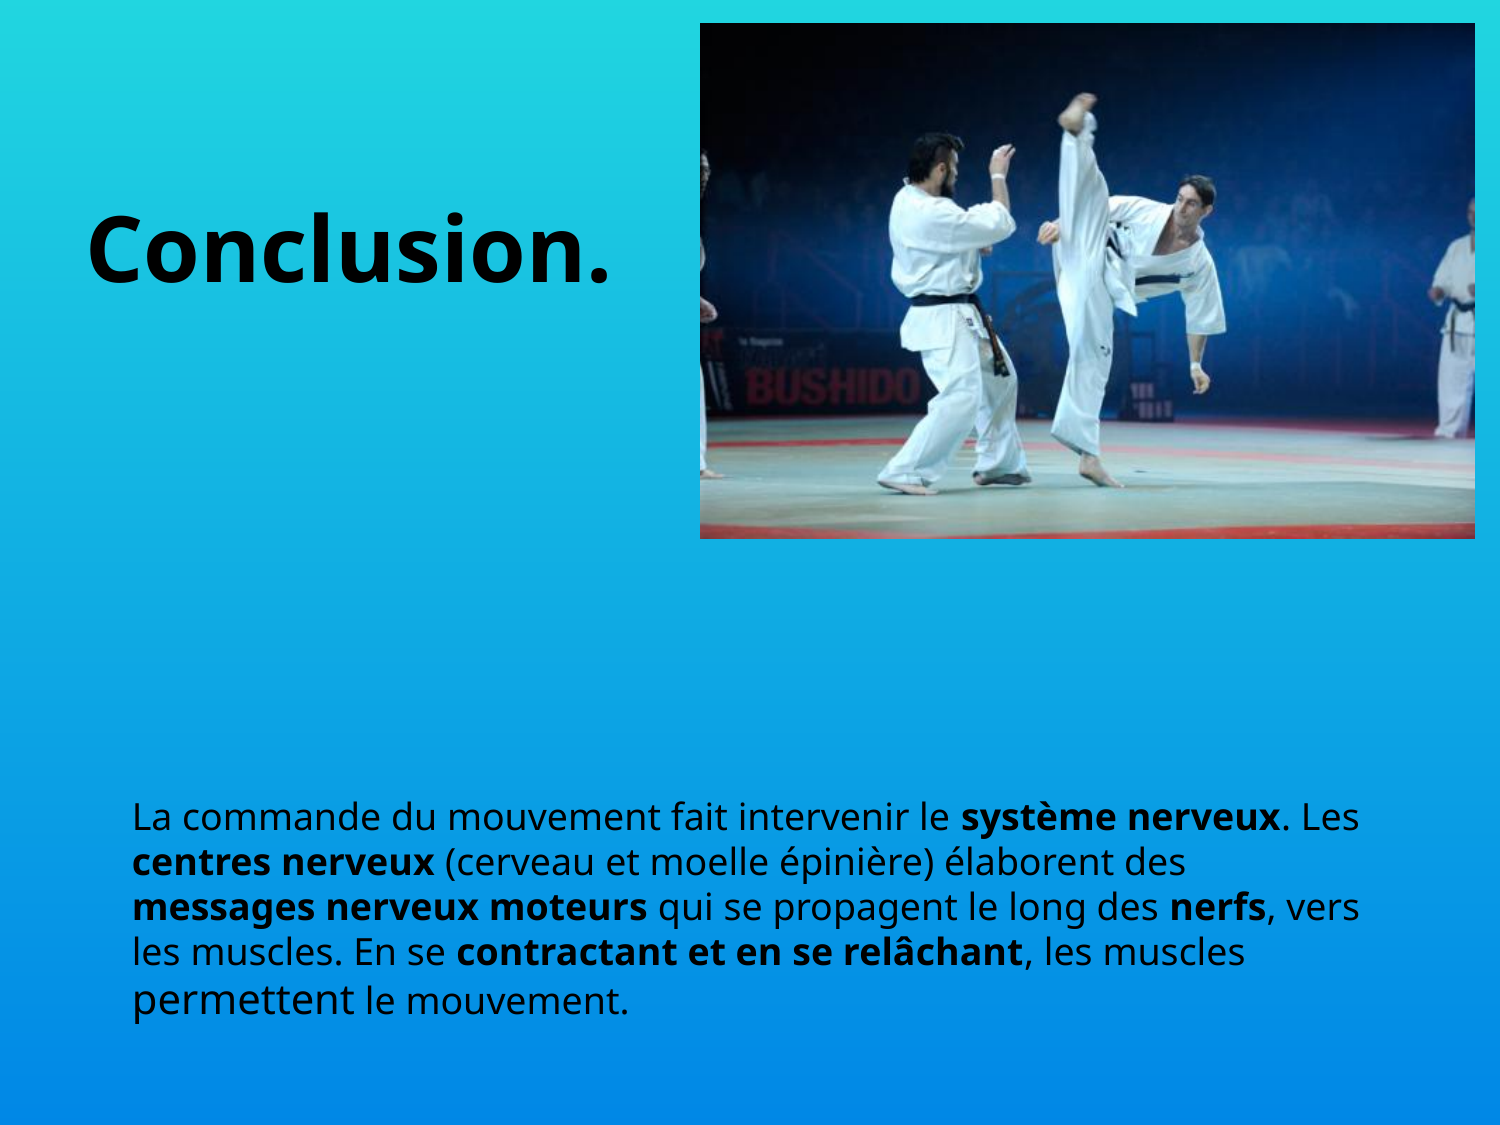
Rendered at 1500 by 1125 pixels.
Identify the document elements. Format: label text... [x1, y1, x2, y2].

title Conclusion. [35, 152, 664, 340]
picture [0, 23, 1500, 538]
text_box La commande du mouvement fait intervenir le système nerveux. Les centres nerveux (cerveau et moelle épinière) élaborent des messages nerveux moteurs qui se propagent le long des nerfs, vers les muscles. En se contractant et en se relâchant, les muscles permettent le mouvement. [117, 785, 1383, 1030]
